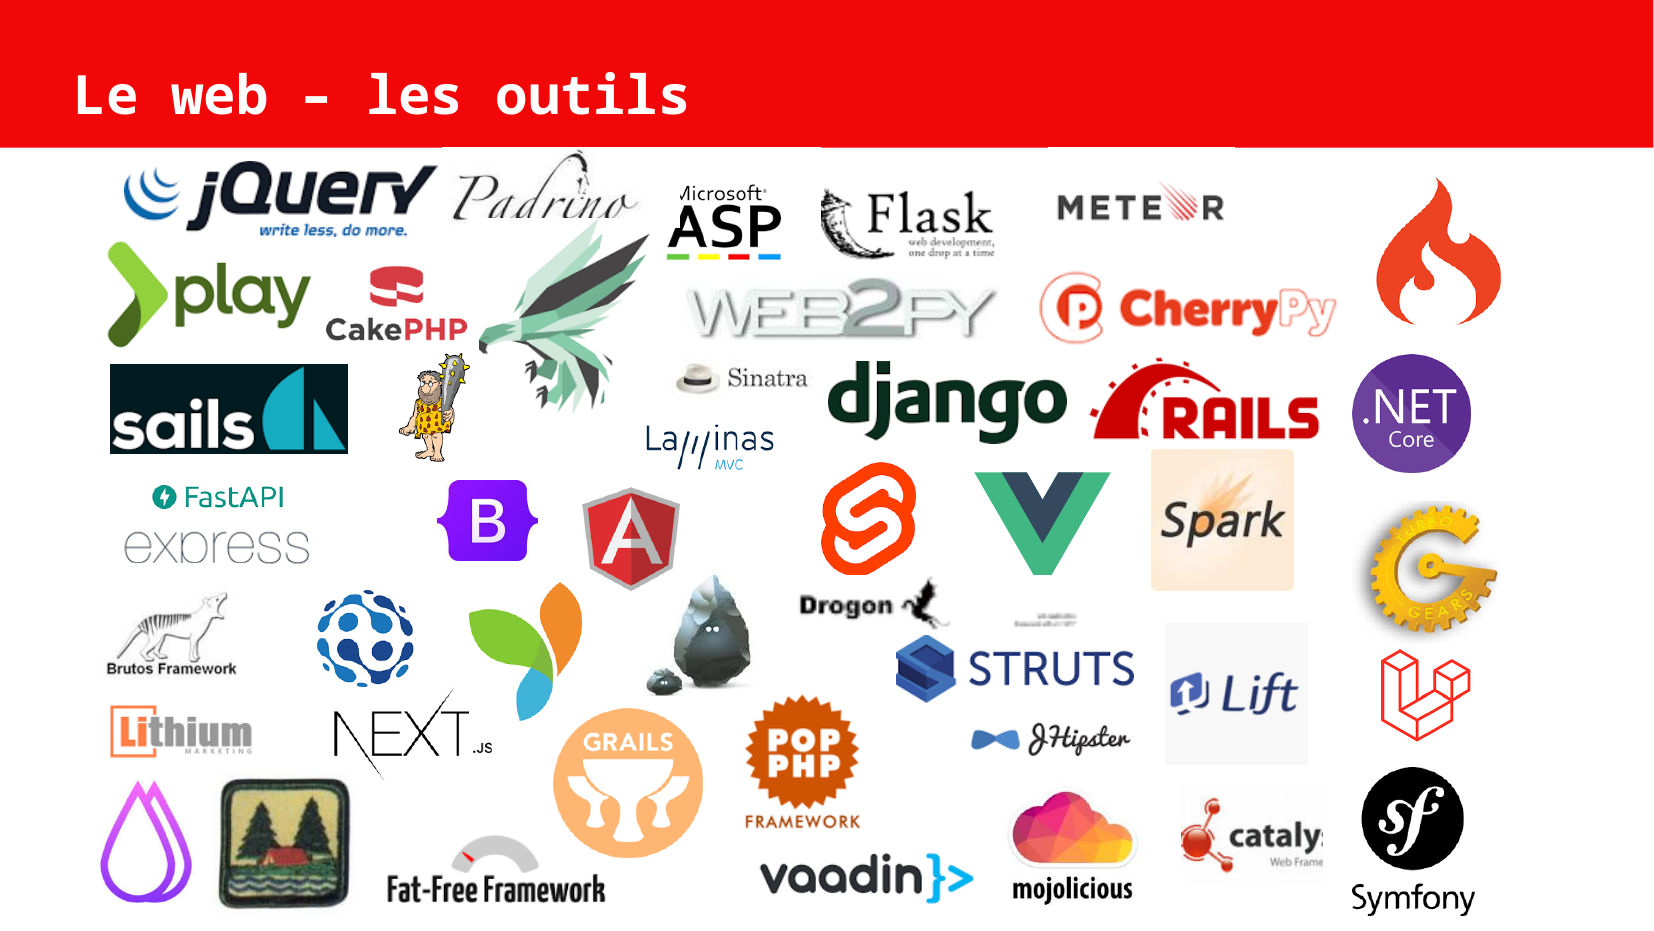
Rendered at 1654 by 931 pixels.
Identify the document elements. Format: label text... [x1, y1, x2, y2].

picture [1165, 623, 1308, 765]
picture [1352, 501, 1501, 646]
picture [1352, 354, 1471, 473]
picture [1151, 449, 1294, 591]
picture [1352, 767, 1475, 916]
picture [1376, 177, 1501, 325]
picture [1181, 787, 1323, 886]
picture [1381, 649, 1471, 743]
picture [85, 780, 207, 903]
text_box Le web – les outils [59, 49, 1506, 119]
picture [1027, 265, 1341, 351]
picture [437, 480, 538, 562]
picture [671, 359, 813, 399]
picture [212, 147, 1146, 916]
picture [828, 361, 1067, 444]
text_box [0, 0, 1654, 148]
picture [95, 161, 475, 462]
picture [748, 841, 986, 916]
picture [103, 466, 335, 758]
picture [1085, 353, 1323, 443]
picture [1048, 147, 1235, 254]
